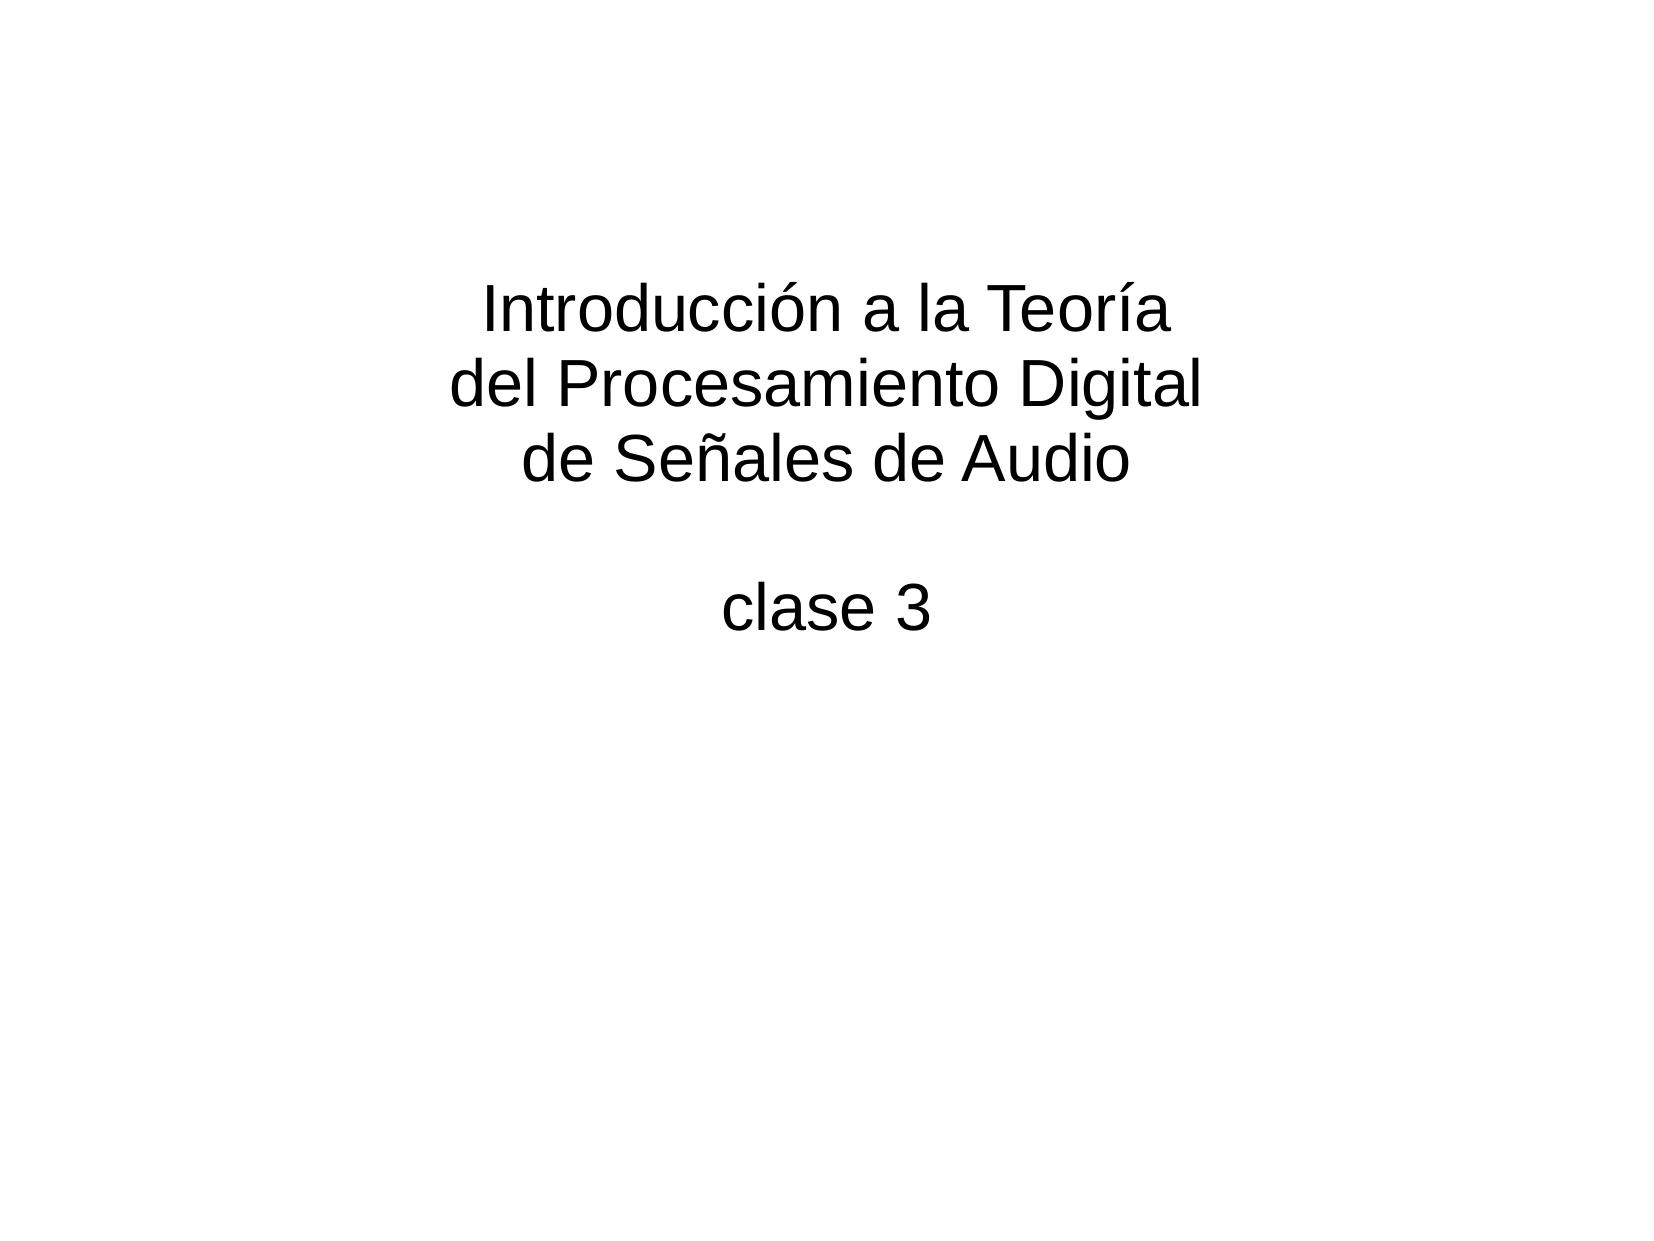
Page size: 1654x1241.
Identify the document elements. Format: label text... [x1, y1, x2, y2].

title Introducción a la Teoría del Procesamiento Digital de Señales de Audio clase 3 [82, 271, 1571, 975]
